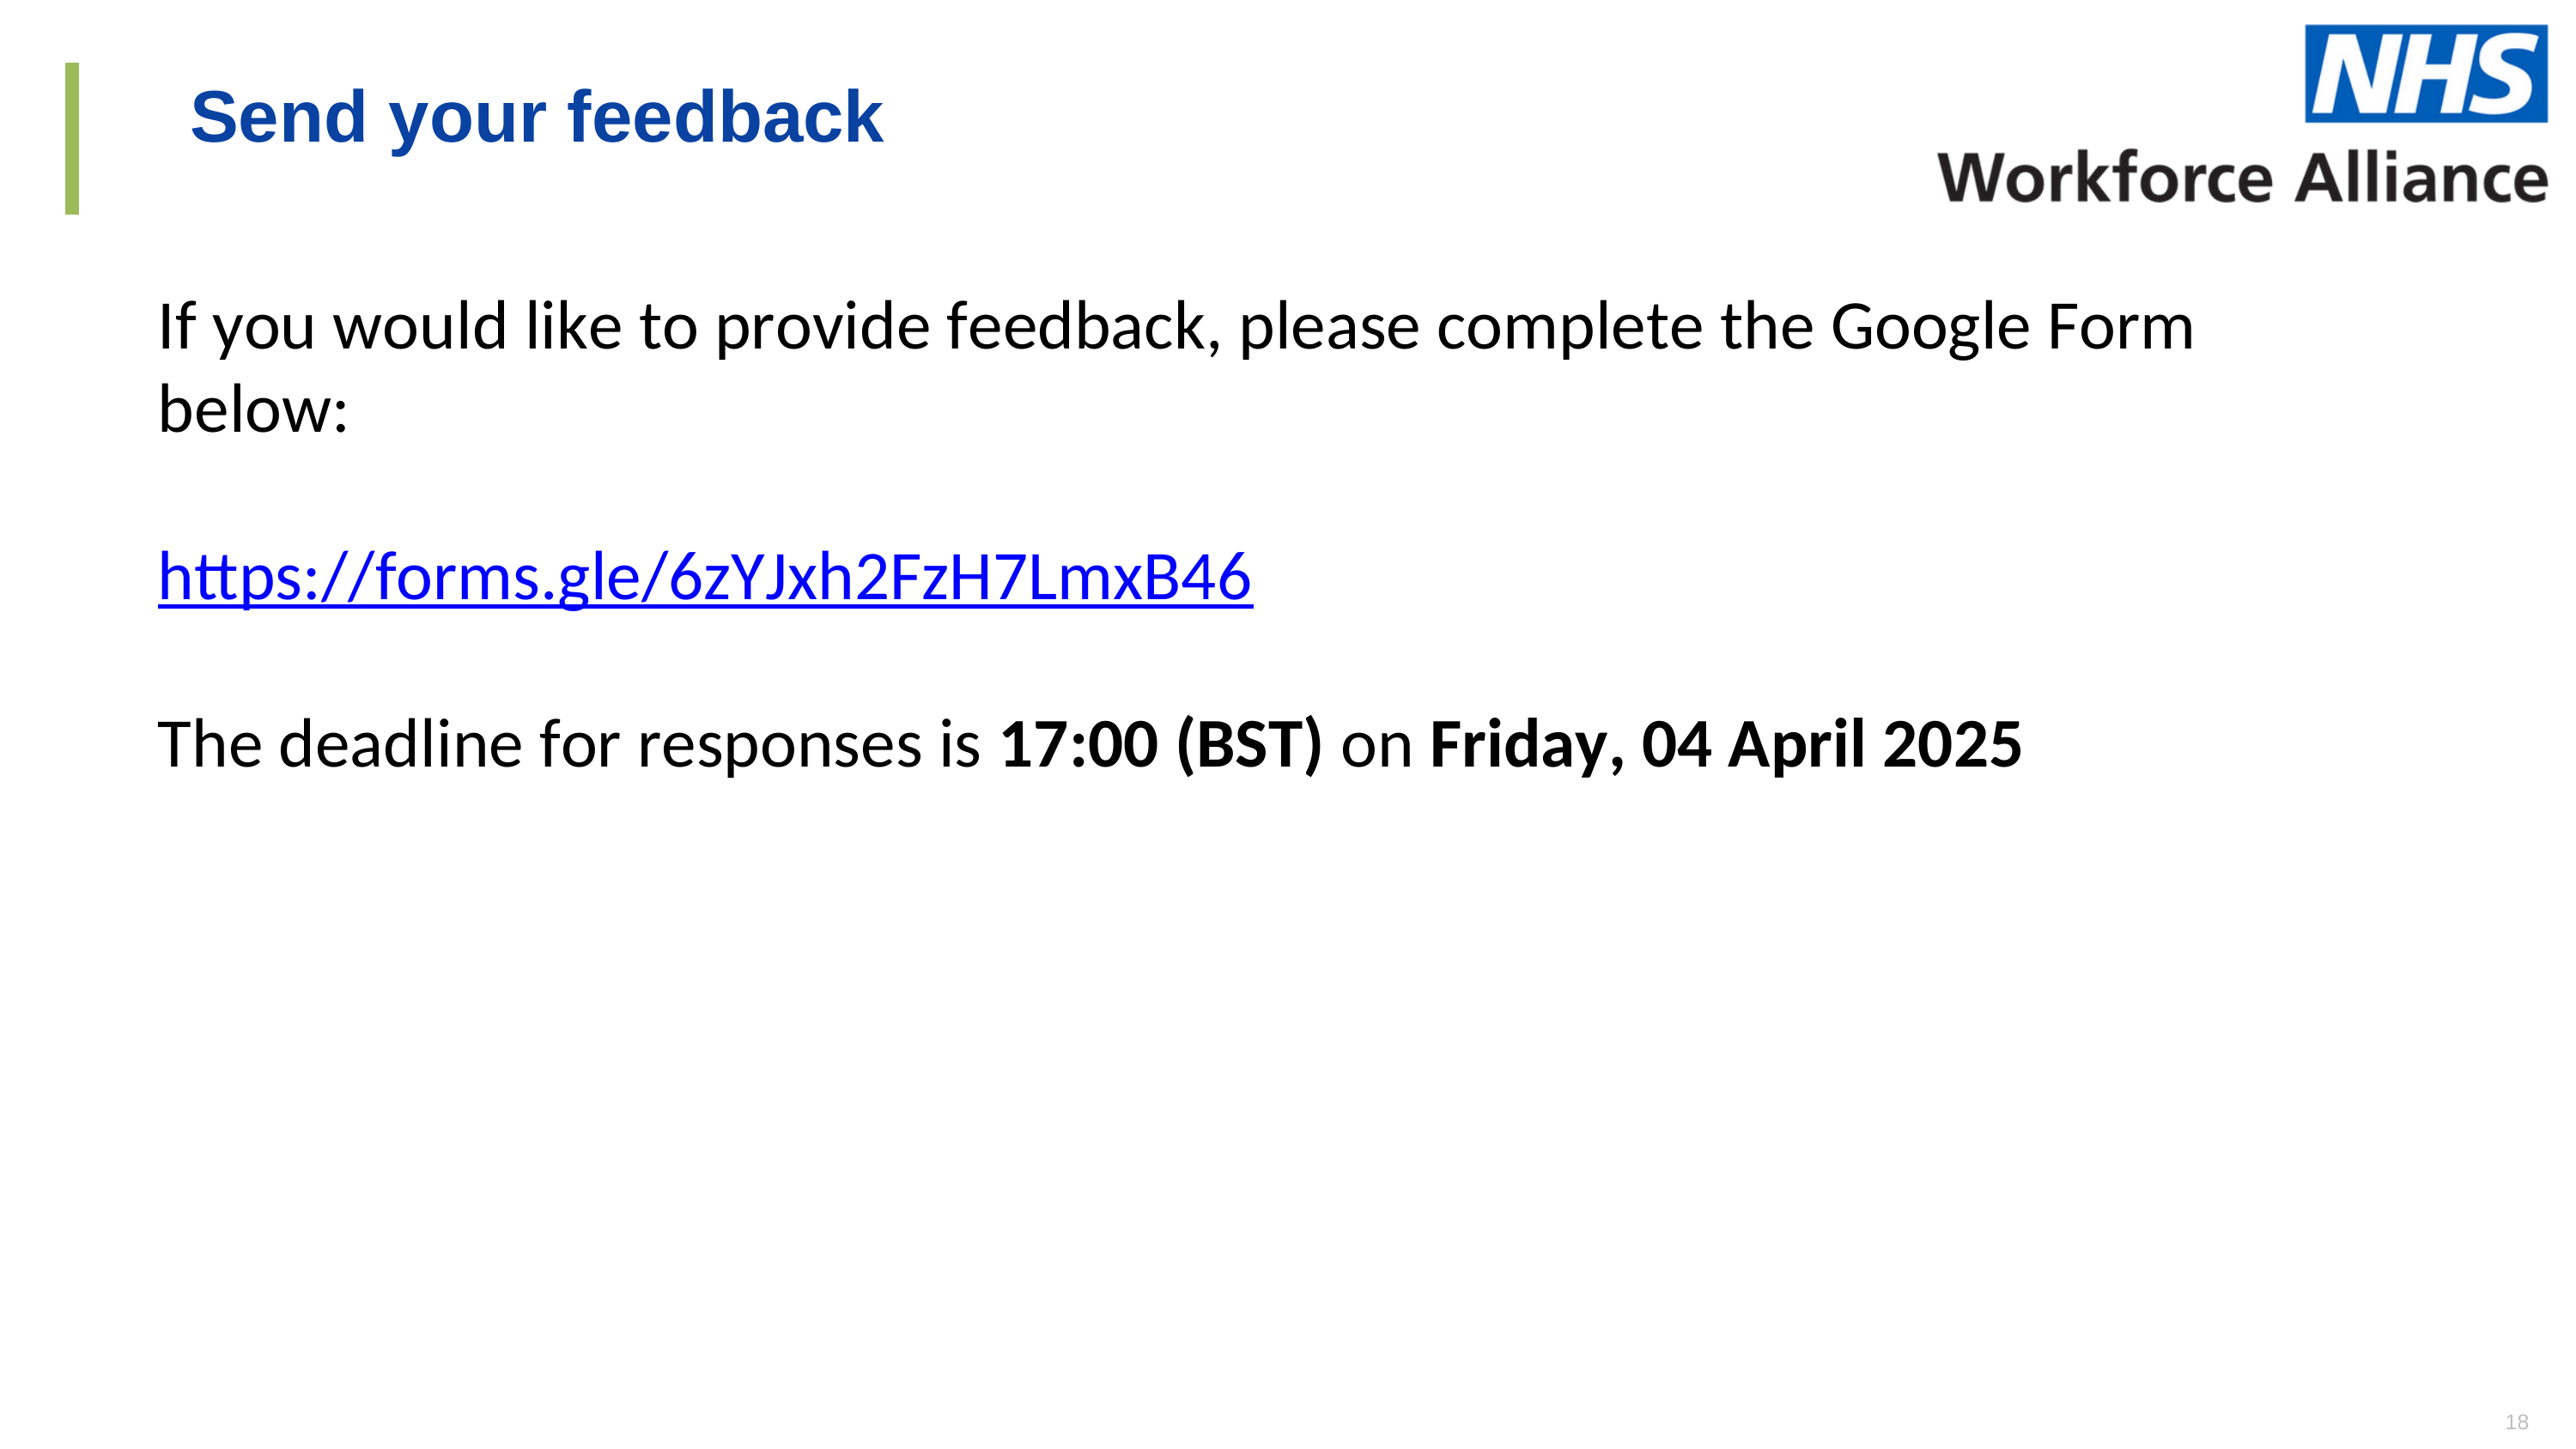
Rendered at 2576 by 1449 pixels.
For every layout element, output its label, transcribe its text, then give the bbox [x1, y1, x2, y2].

text_box [1936, 23, 2550, 203]
list Send your feedback [100, 63, 1936, 164]
text_box If you would like to provide feedback, please complete the Google Form below: https://forms.gle/6zYJxh2FzH7LmxB46 The deadline for responses is 17:00 (BST) on Friday, 04 April 2025 [144, 266, 2412, 1175]
